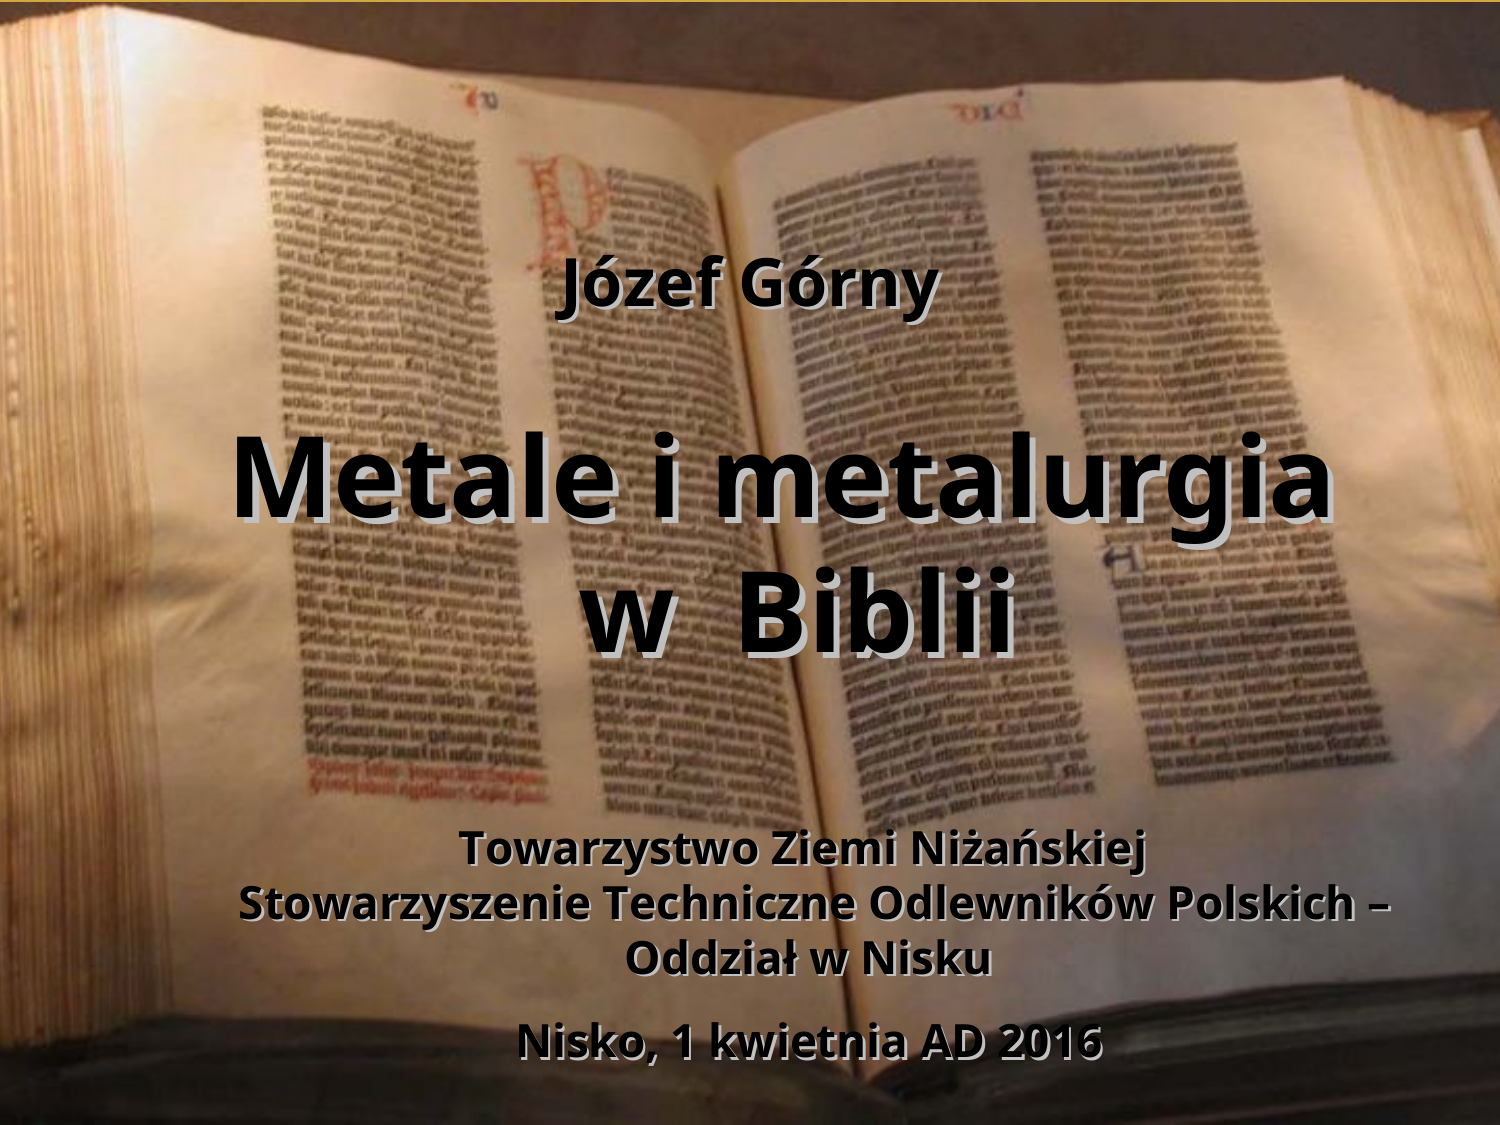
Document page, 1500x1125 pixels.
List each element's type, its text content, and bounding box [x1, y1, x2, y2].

text_box Józef Górny [545, 231, 955, 328]
text_box Towarzystwo Ziemi Niżańskiej Stowarzyszenie Techniczne Odlewników Polskich – Oddział w Nisku Nisko, 1 kwietnia AD 2016 [218, 810, 1412, 1075]
text_box Metale i metalurgia w Biblii [147, 397, 1447, 683]
text_box [0, 2, 1500, 1125]
